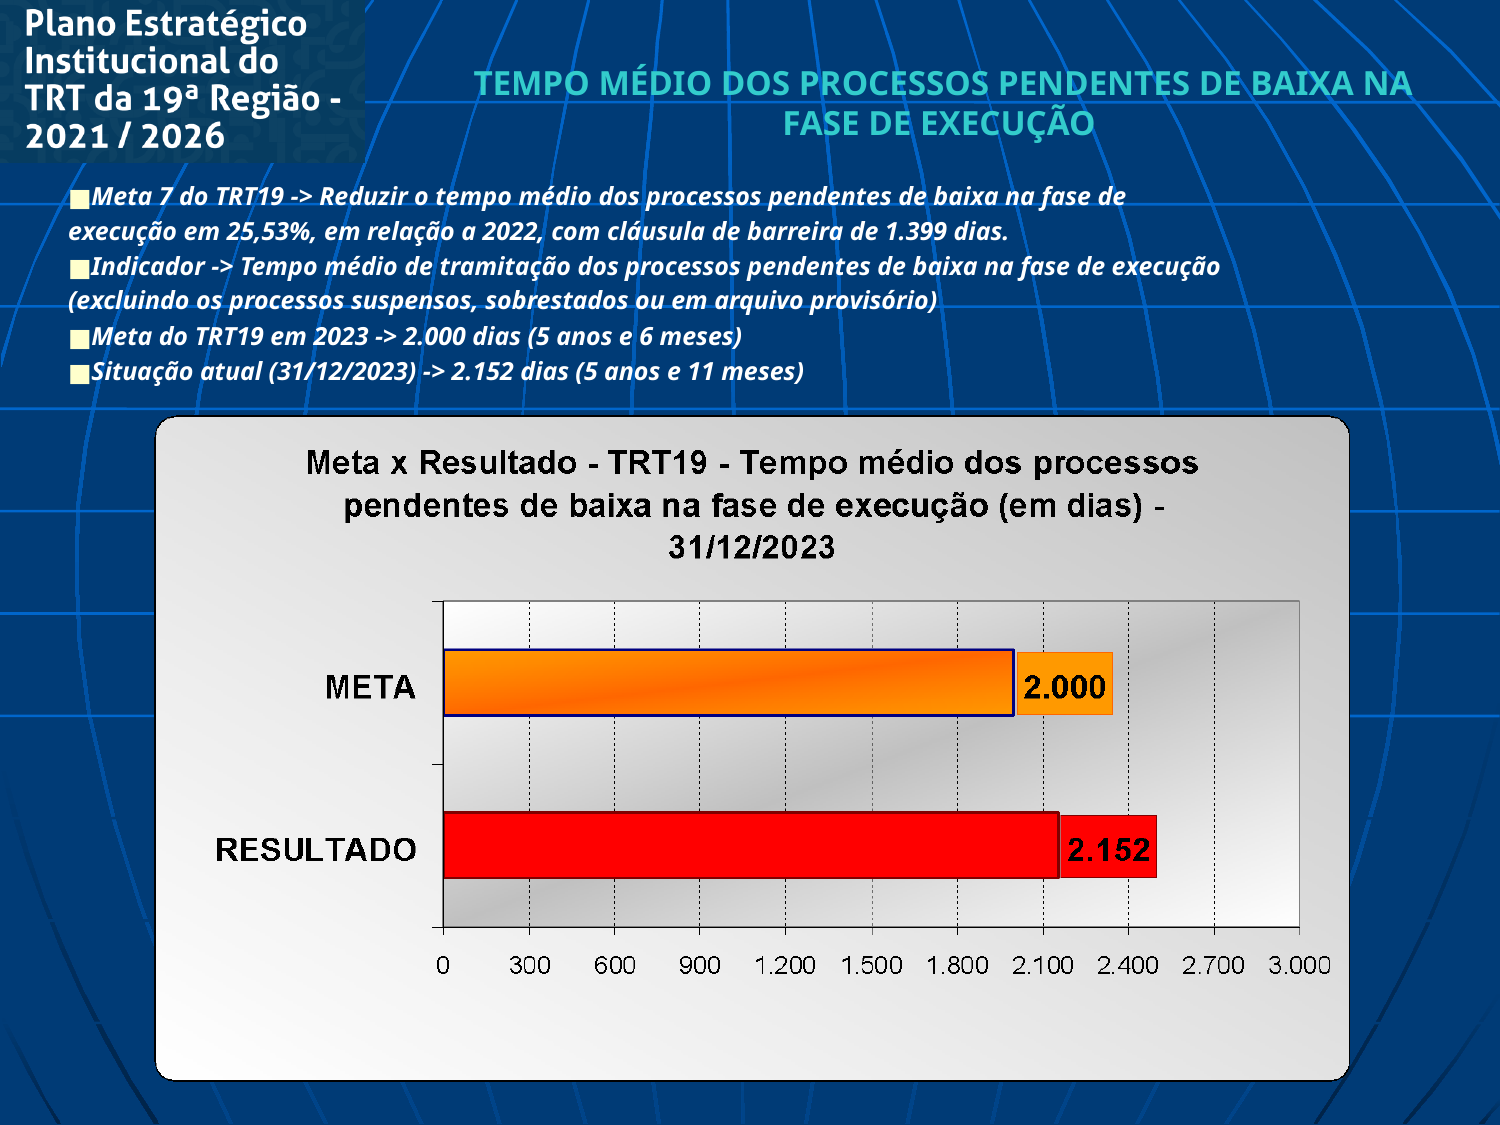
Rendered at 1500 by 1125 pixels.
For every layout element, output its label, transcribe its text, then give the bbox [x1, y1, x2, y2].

picture [0, 0, 365, 163]
picture [147, 408, 1359, 1089]
text_box TEMPO MÉDIO DOS PROCESSOS PENDENTES DE BAIXA NA FASE DE EXECUÇÃO [407, 54, 1471, 150]
text_box Meta 7 do TRT19 -> Reduzir o tempo médio dos processos pendentes de baixa na fase de execução em 25,53%, em relação a 2022, com cláusula de barreira de 1.399 dias. Indicador -> Tempo médio de tramitação dos processos pendentes de baixa na fase de execução (excluindo os processos suspensos, sobrestados ou em arquivo provisório) Meta do TRT19 em 2023 -> 2.000 dias (5 anos e 6 meses) Situação atual (31/12/2023) -> 2.152 dias (5 anos e 11 meses) [53, 172, 1459, 433]
